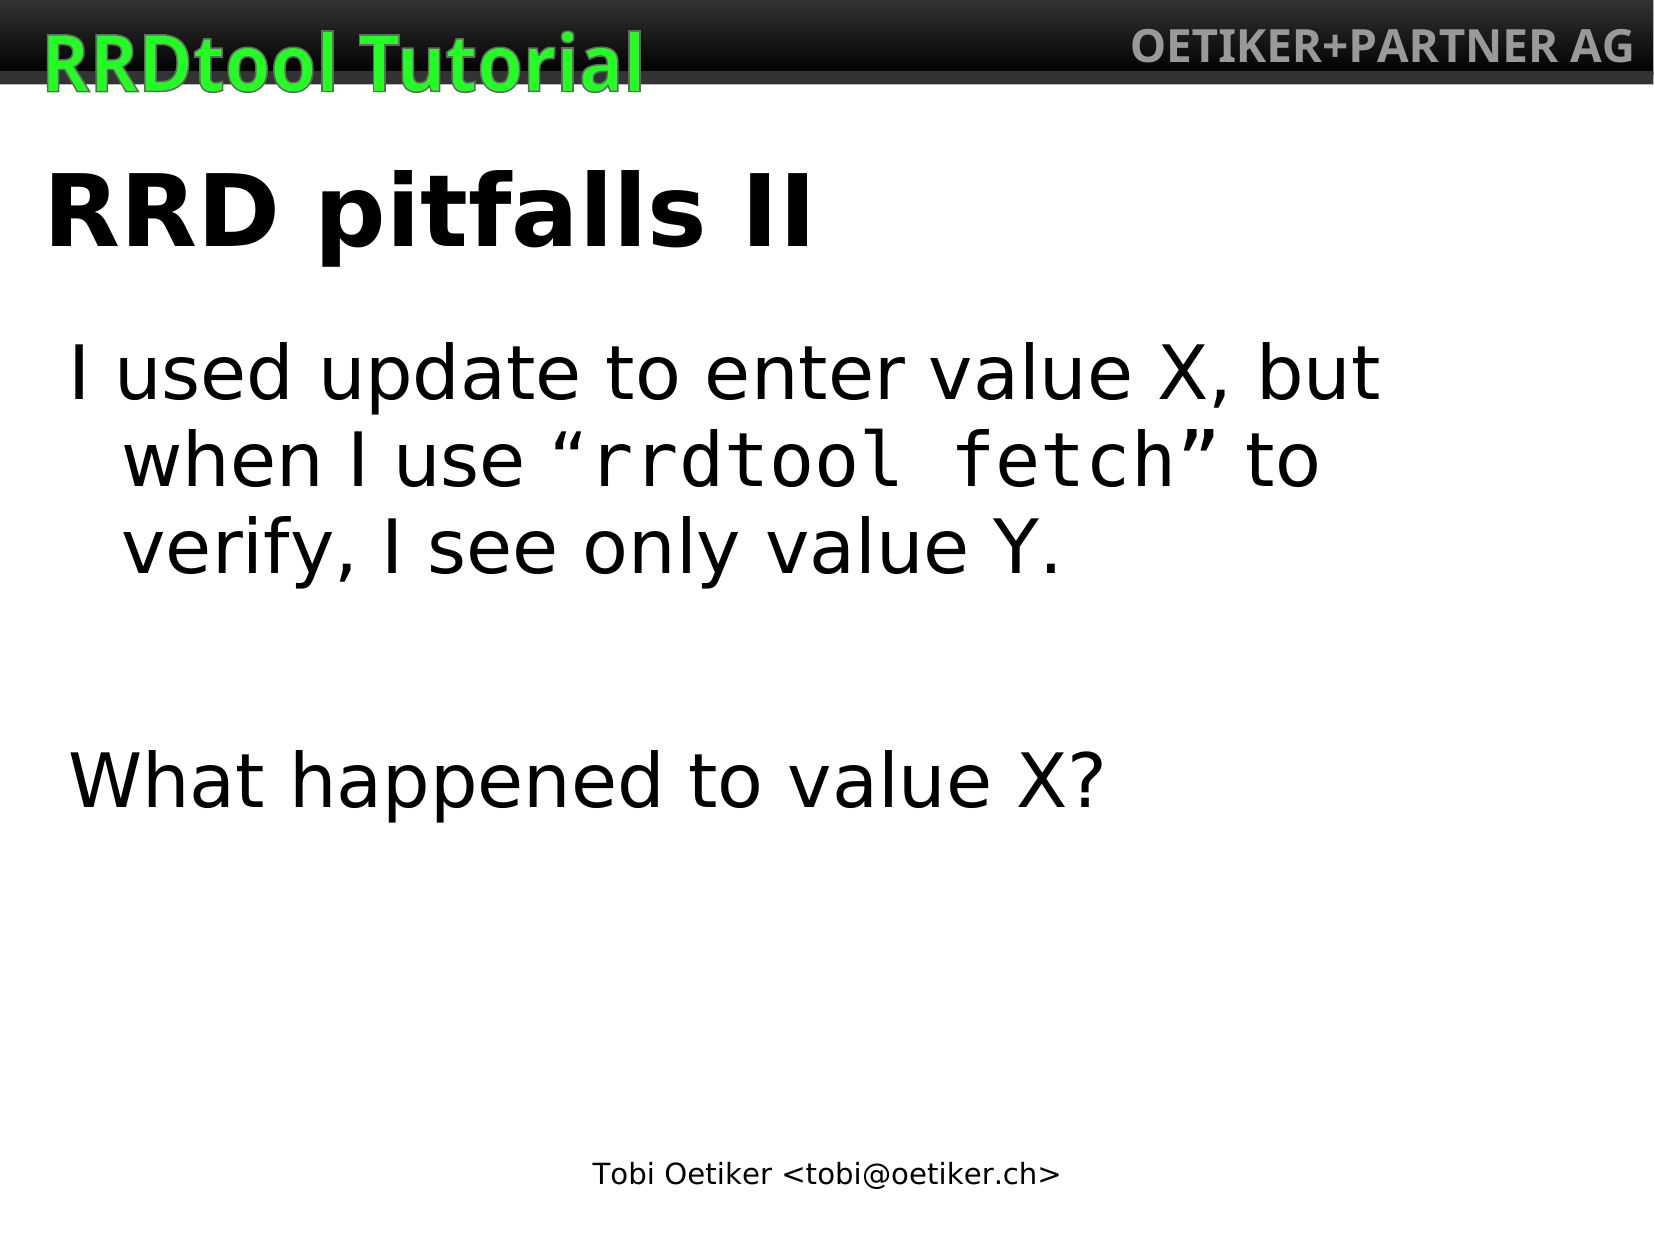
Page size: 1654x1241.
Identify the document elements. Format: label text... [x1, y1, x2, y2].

list I used update to enter value X, but when I use “rrdtool fetch” to verify, I see only value Y. What happened to value X? [50, 329, 1571, 1099]
title RRD pitfalls II [43, 137, 1582, 287]
